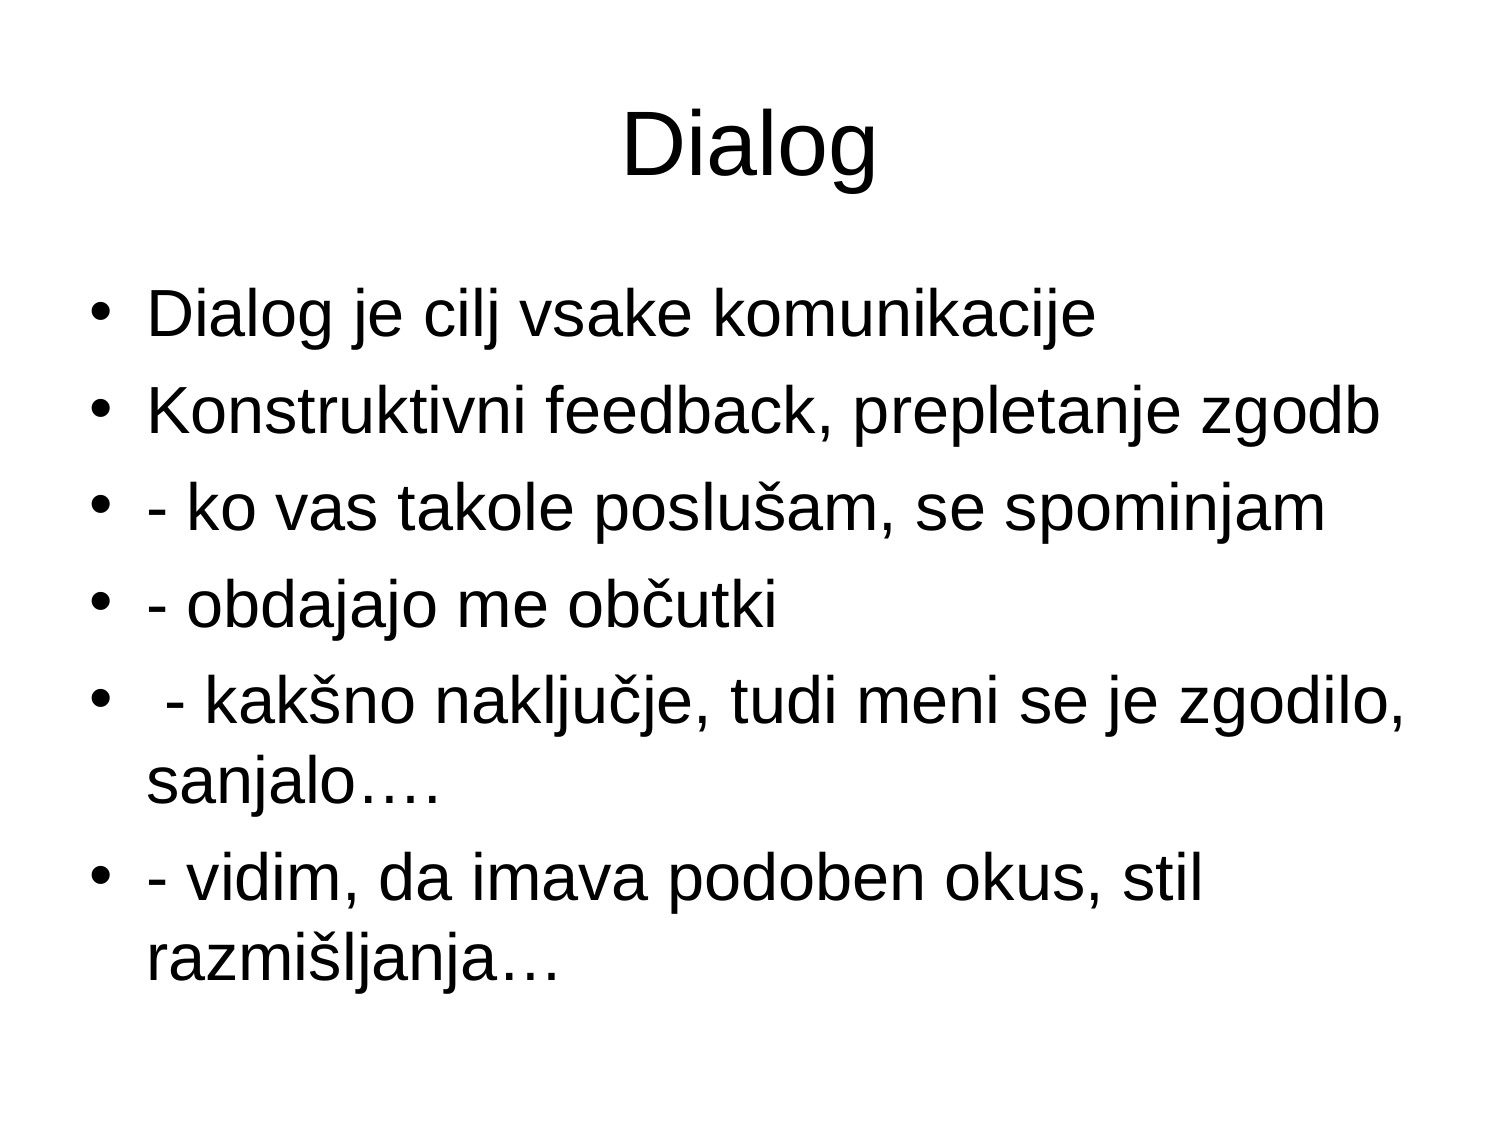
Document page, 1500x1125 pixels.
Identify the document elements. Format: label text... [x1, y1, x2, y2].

list Dialog je cilj vsake komunikacije Konstruktivni feedback, prepletanje zgodb - ko vas takole poslušam, se spominjam - obdajajo me občutki - kakšno naključje, tudi meni se je zgodilo, sanjalo…. - vidim, da imava podoben okus, stil razmišljanja… [75, 262, 1426, 1006]
title Dialog [75, 45, 1426, 233]
